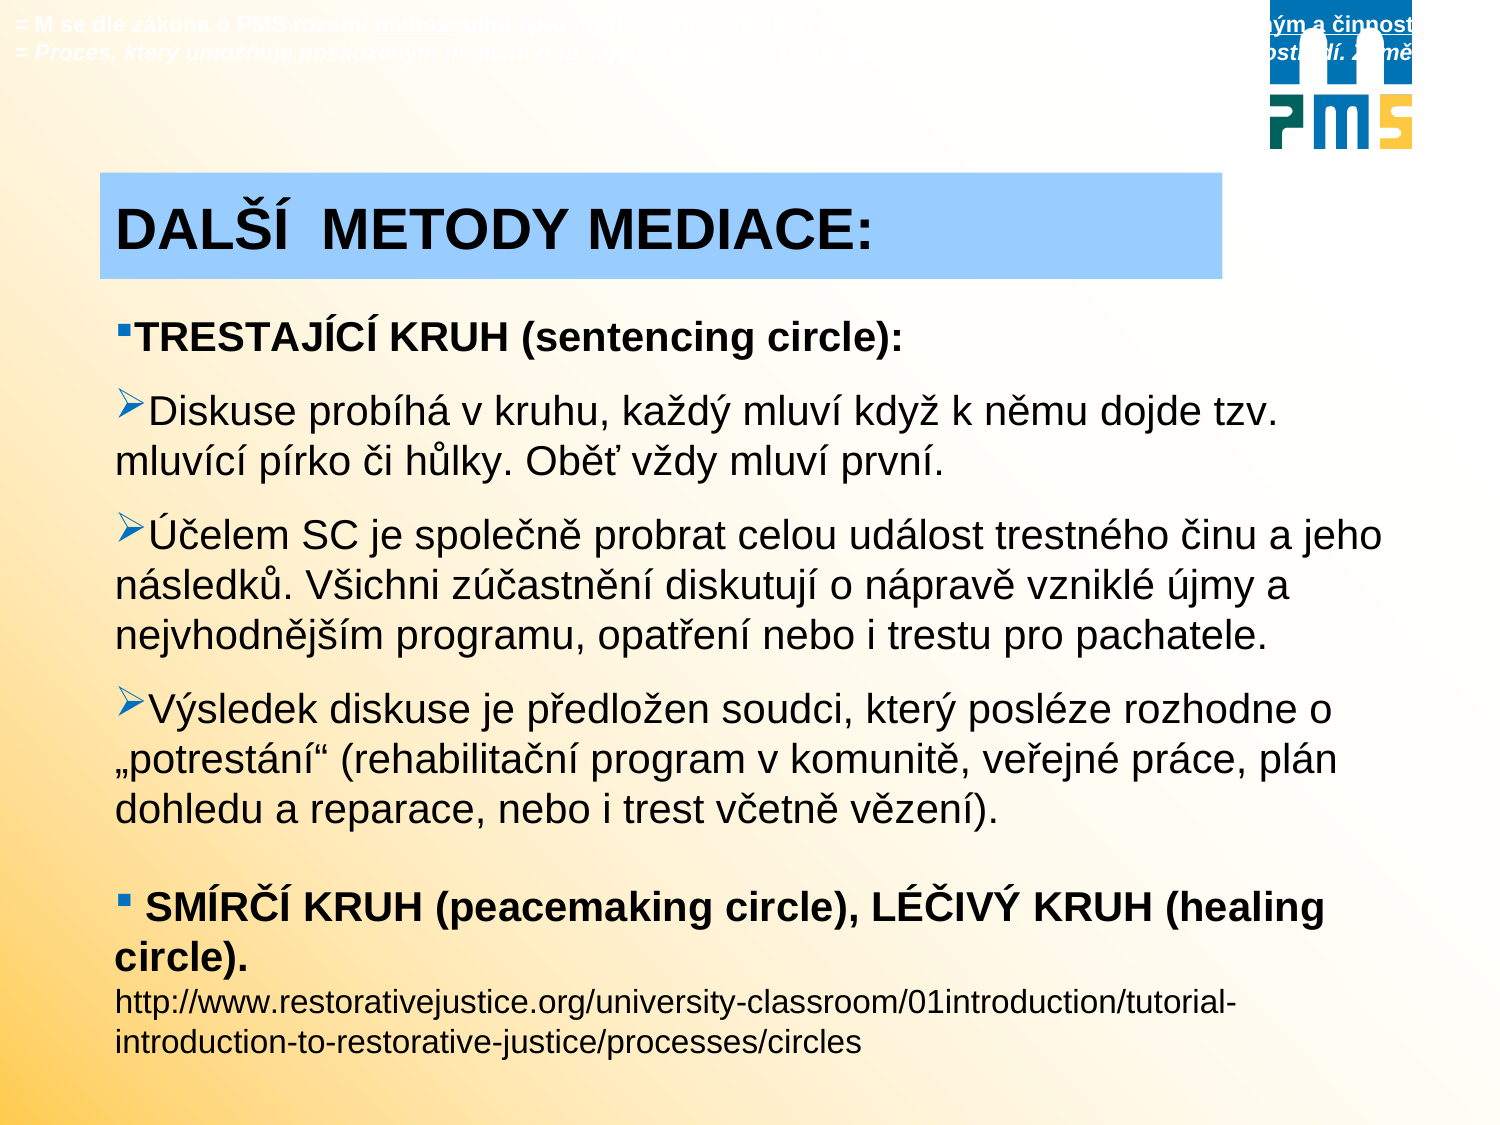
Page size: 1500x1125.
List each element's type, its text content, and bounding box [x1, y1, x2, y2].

text_box = M se dle zákona o PMS rozumí mimosoudní zprostředkování za účelem řešení sporu mezi obviněným a poškozeným a činnost směřující k urovnání konfliktního stavu vykonávaná v souvislosti s trestním řízením. Mediaci lze provádět jen s výslovným souhlasem obviněného a poškozeného. = Proces, který umožňuje poškozeným majícím o to zájem setkat se s pachatelem v bezpečném a uspořádaném prostředí. Záměrem je vést pachatele k odpovědnosti a zároveň poskytnout podporu a pomoc pošk. Pošk.- sdělit, jak jej TČ ovlivnil, dostat odpovědi na své otázky a účastnit se plánu NŠ. [0, 2, 1500, 73]
picture [0, 73, 1500, 1125]
text_box DALŠÍ METODY MEDIACE: [100, 172, 1223, 279]
text_box TRESTAJÍCÍ KRUH (sentencing circle): Diskuse probíhá v kruhu, každý mluví když k němu dojde tzv. mluvící pírko či hůlky. Oběť vždy mluví první. Účelem SC je společně probrat celou událost trestného činu a jeho následků. Všichni zúčastnění diskutují o nápravě vzniklé újmy a nejvhodnějším programu, opatření nebo i trestu pro pachatele. Výsledek diskuse je předložen soudci, který posléze rozhodne o „potrestání“ (rehabilitační program v komunitě, veřejné práce, plán dohledu a reparace, nebo i trest včetně vězení). SMÍRČÍ KRUH (peacemaking circle), LÉČIVÝ KRUH (healing circle). http://www.restorativejustice.org/university-classroom/01introduction/tutorial-introduction-to-restorative-justice/processes/circles [100, 302, 1412, 1000]
